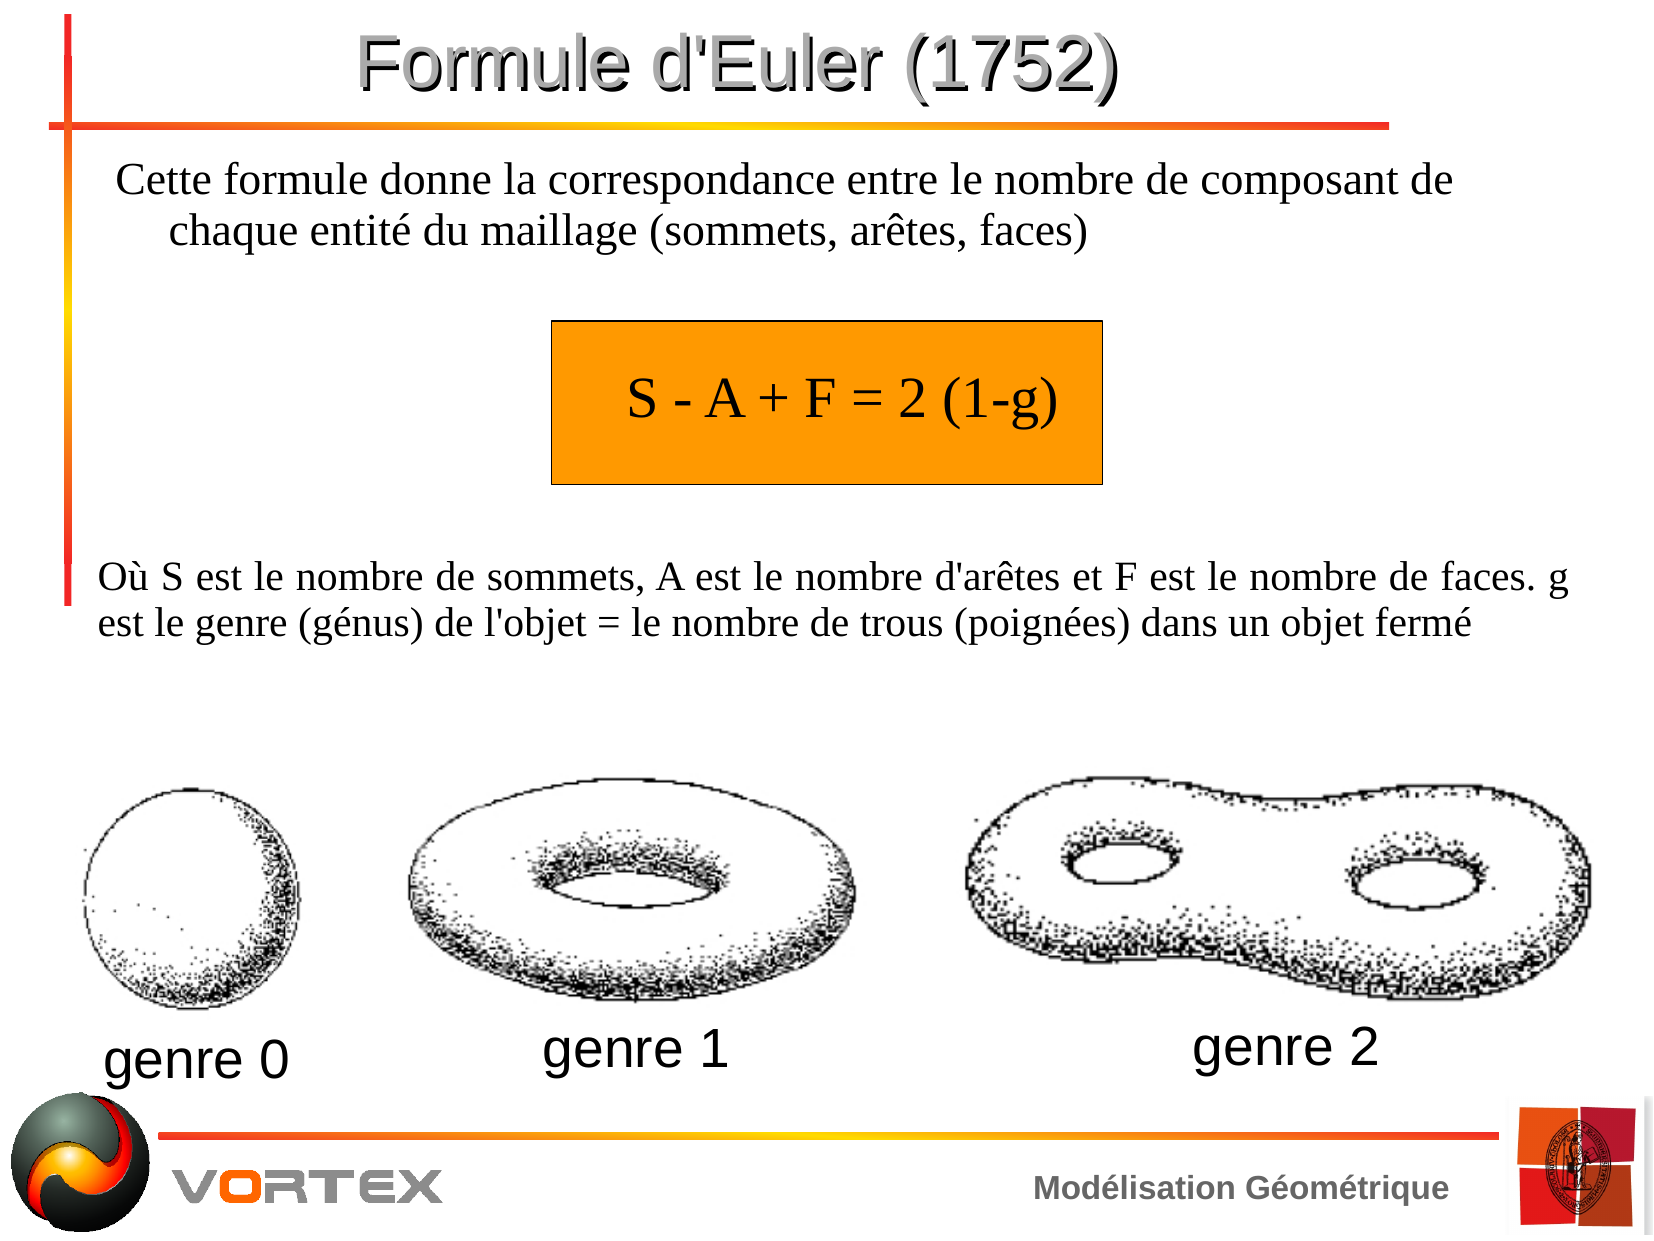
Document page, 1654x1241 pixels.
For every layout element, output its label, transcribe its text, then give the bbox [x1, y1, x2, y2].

picture [955, 766, 1602, 1011]
picture [75, 773, 312, 1020]
title Formule d'Euler (1752) [82, 4, 1392, 120]
list Cette formule donne la correspondance entre le nombre de composant de chaque entité du maillage (sommets, arêtes, faces) S - A + F = 2 (1-g) Où S est le nombre de sommets, A est le nombre d'arêtes et F est le nombre de faces. g est le genre (génus) de l'objet = le nombre de trous (poignées) dans un objet fermé [97, 153, 1571, 1109]
text_box genre 0 [60, 1020, 334, 1104]
picture [394, 768, 867, 1010]
picture [11, 1092, 443, 1232]
picture [1505, 1096, 1653, 1235]
text_box genre 1 [500, 1009, 774, 1093]
text_box genre 2 [1150, 1007, 1423, 1091]
